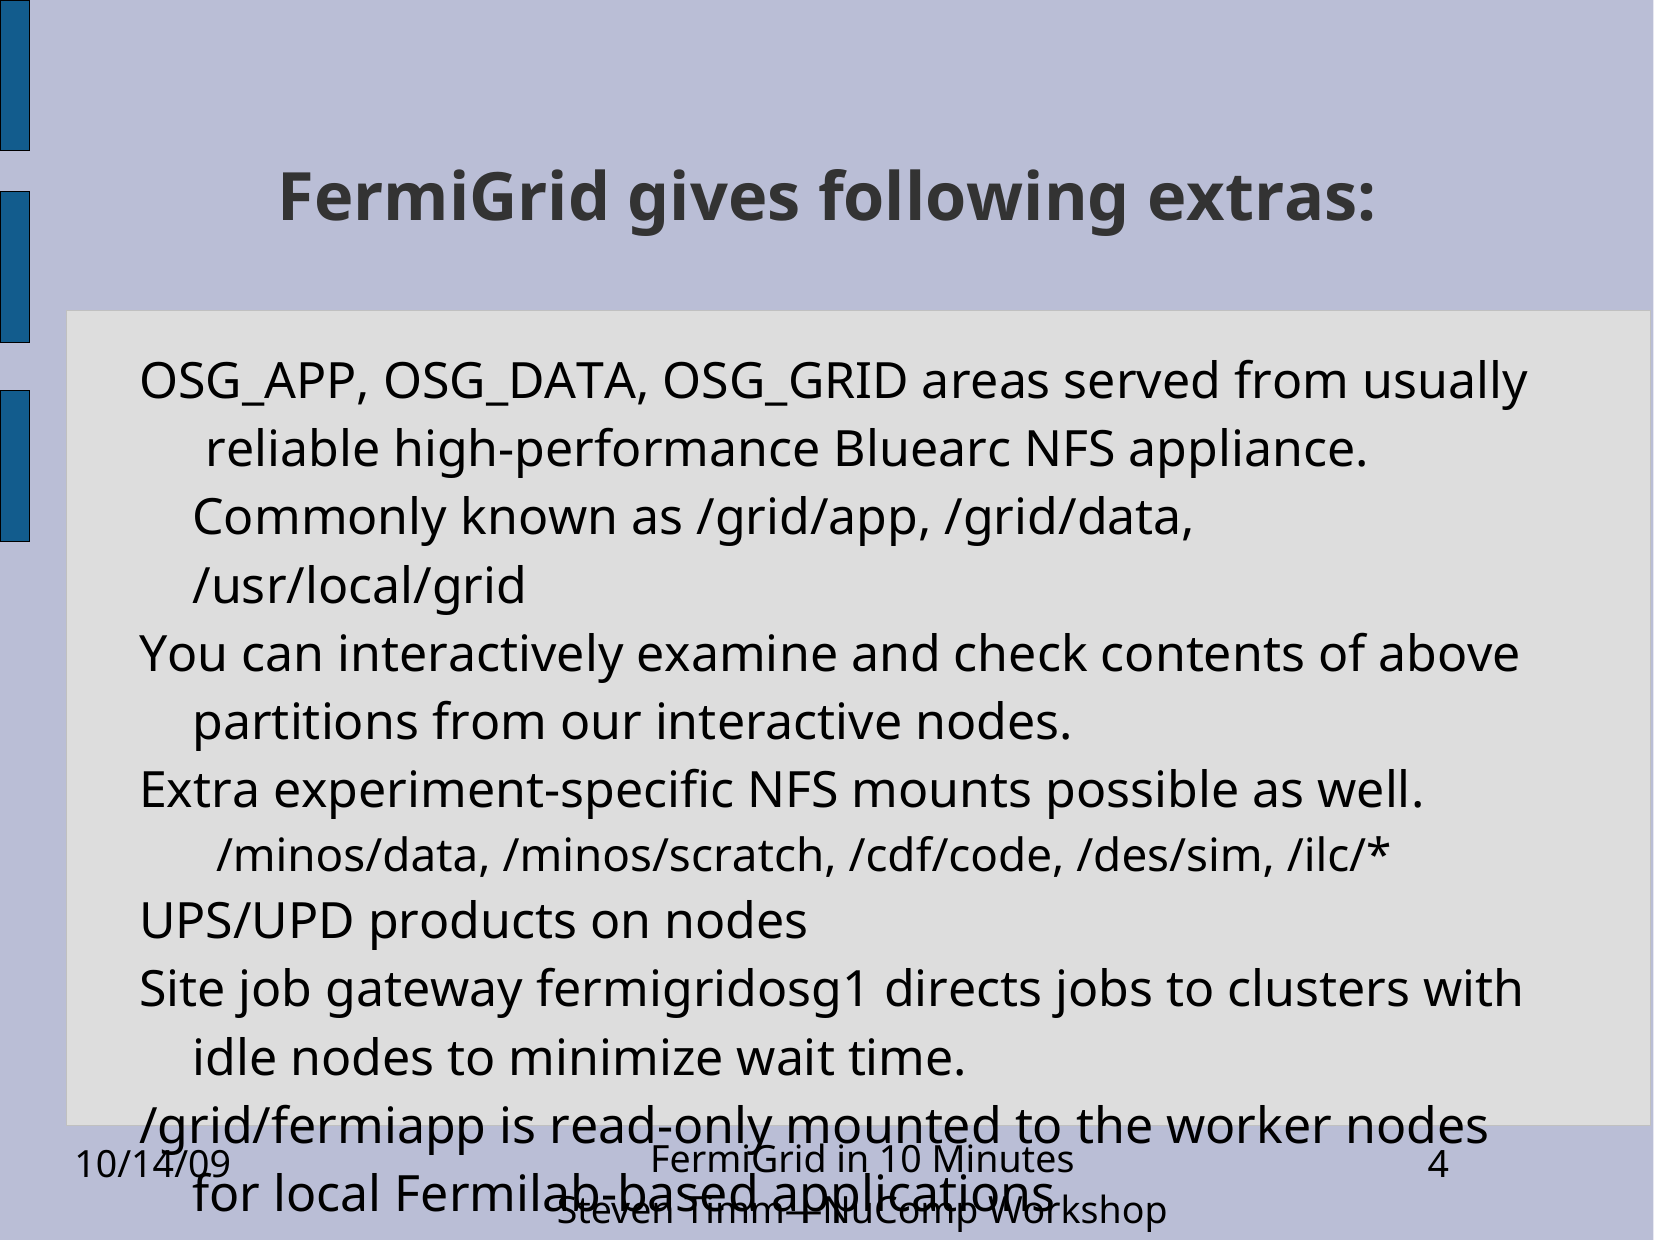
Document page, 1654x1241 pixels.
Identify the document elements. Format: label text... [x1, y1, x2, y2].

title FermiGrid gives following extras: [121, 98, 1534, 291]
list OSG_APP, OSG_DATA, OSG_GRID areas served from usually reliable high-performance Bluearc NFS appliance. Commonly known as /grid/app, /grid/data, /usr/local/grid You can interactively examine and check contents of above partitions from our interactive nodes. Extra experiment-specific NFS mounts possible as well. /minos/data, /minos/scratch, /cdf/code, /des/sim, /ilc/* UPS/UPD products on nodes Site job gateway fermigridosg1 directs jobs to clusters with idle nodes to minimize wait time. /grid/fermiapp is read-only mounted to the worker nodes for local Fermilab-based applications [121, 344, 1534, 1112]
